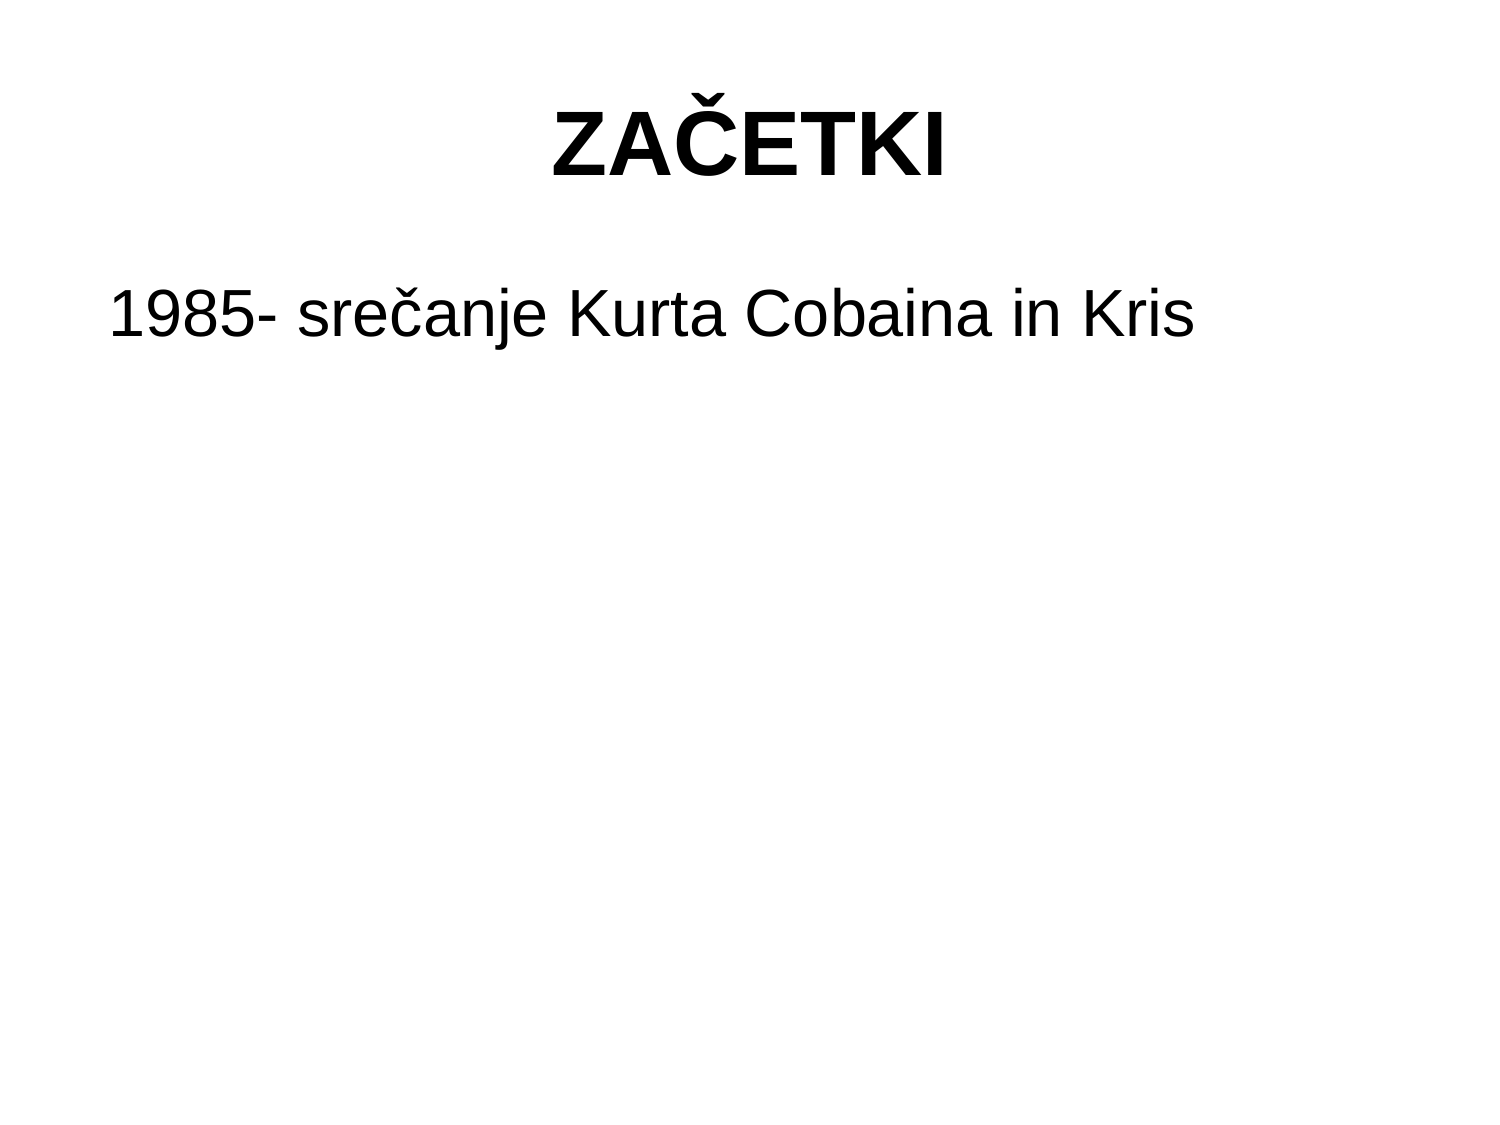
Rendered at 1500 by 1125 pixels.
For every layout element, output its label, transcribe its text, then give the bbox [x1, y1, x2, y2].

list 1985- srečanje Kurta Cobaina in Kris [75, 262, 1425, 1005]
title ZAČETKI [75, 45, 1425, 233]
